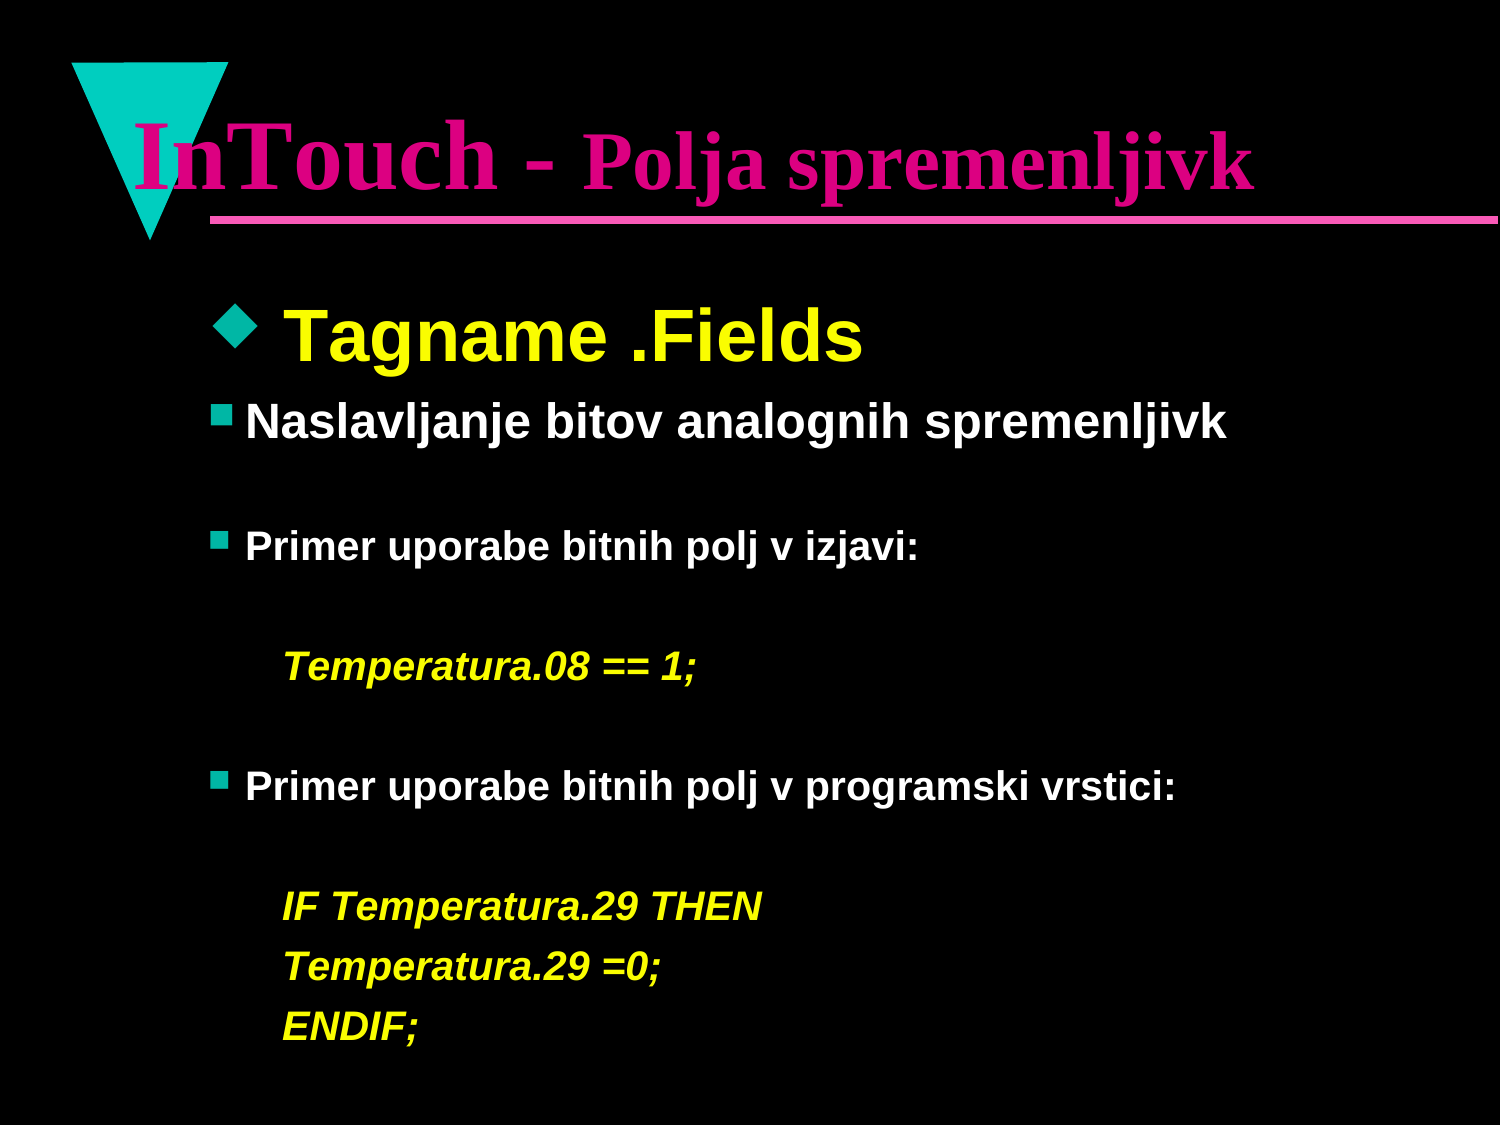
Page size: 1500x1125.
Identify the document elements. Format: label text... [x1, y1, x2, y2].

title InTouch - Polja spremenljivk [117, 63, 1426, 251]
list Tagname .Fields Naslavljanje bitov analognih spremenljivk Primer uporabe bitnih polj v izjavi: Temperatura.08 == 1; Primer uporabe bitnih polj v programski vrstici: IF Temperatura.29 THEN Temperatura.29 =0; ENDIF; [118, 289, 1498, 1065]
